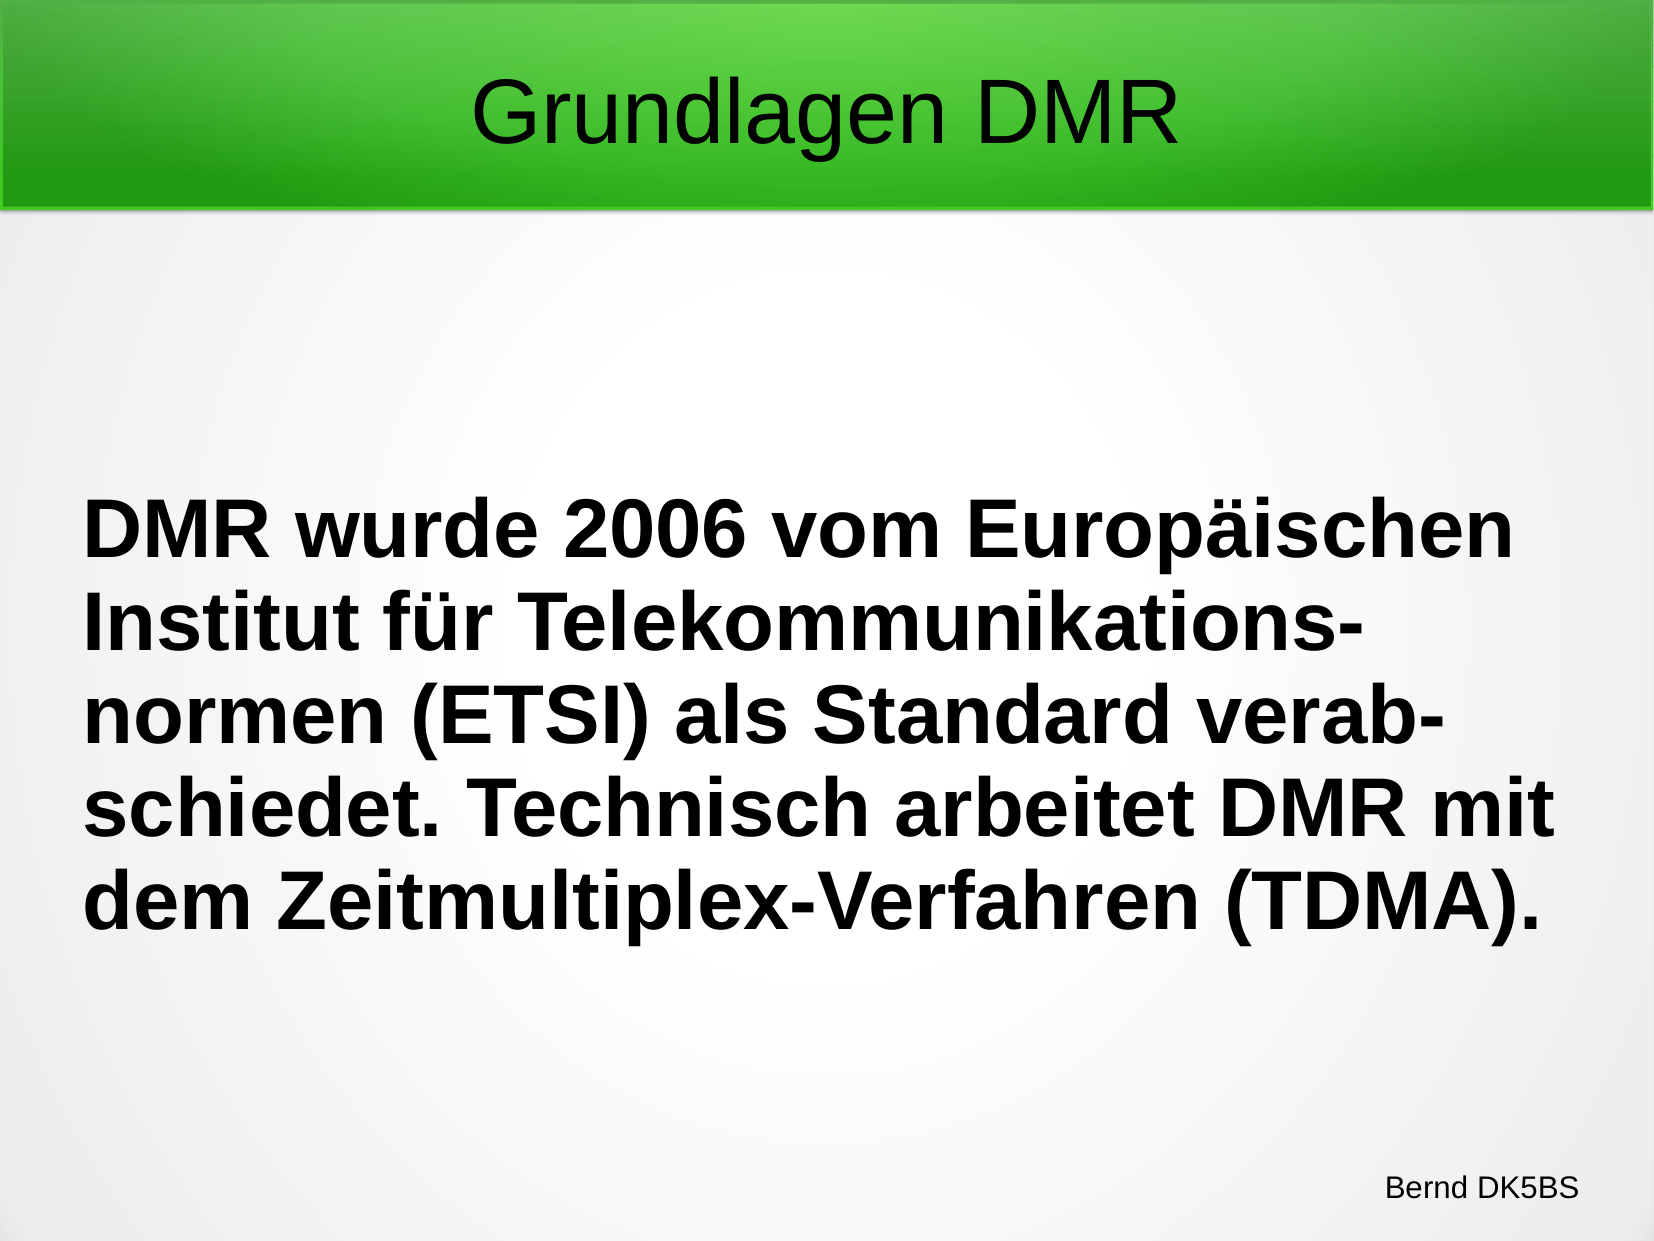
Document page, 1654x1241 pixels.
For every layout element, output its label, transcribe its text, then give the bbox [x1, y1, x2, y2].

title Grundlagen DMR [0, 0, 1654, 237]
text_box Bernd DK5BS [1370, 1163, 1619, 1223]
subtitle DMR wurde 2006 vom Europäischen Institut für Telekommunikations-normen (ETSI) als Standard verab-schiedet. Technisch arbeitet DMR mit dem Zeitmultiplex-Verfahren (TDMA). [82, 354, 1571, 1075]
